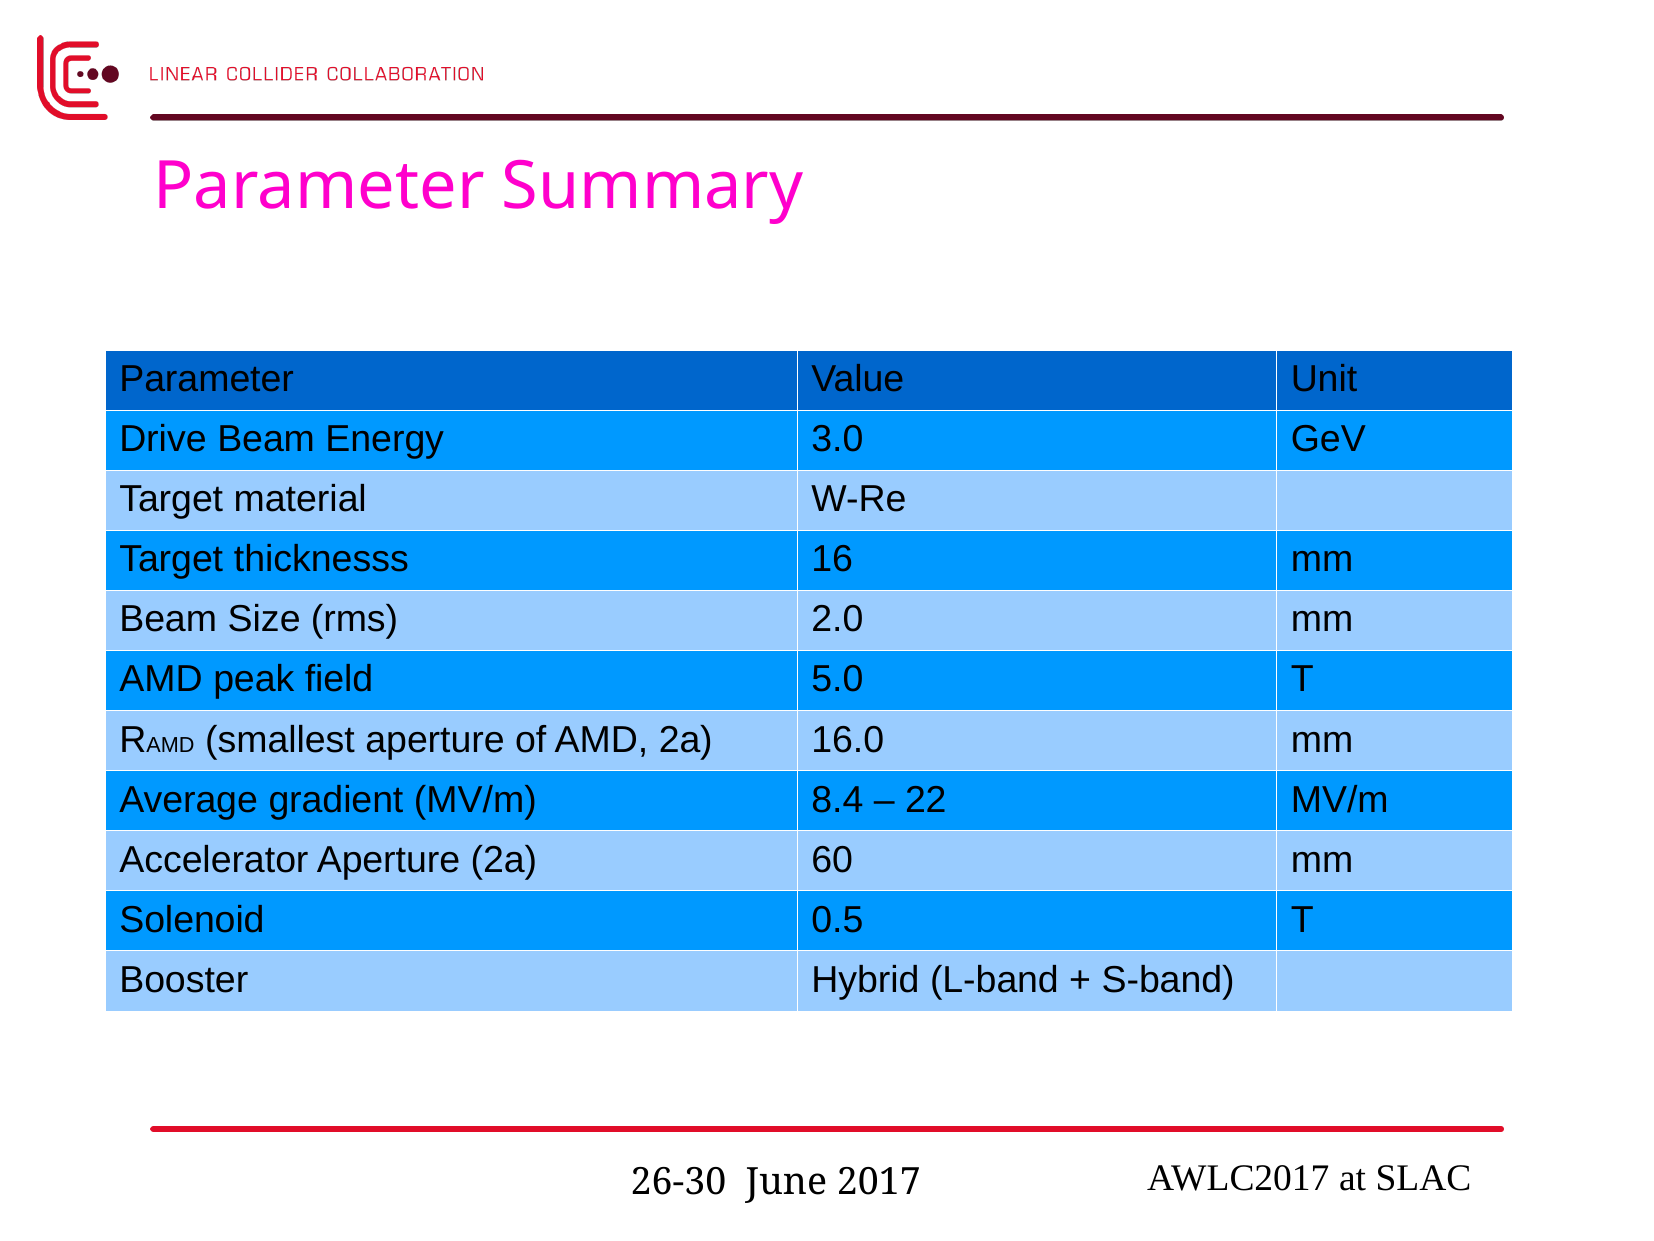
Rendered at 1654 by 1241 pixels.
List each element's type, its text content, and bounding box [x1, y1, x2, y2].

table_cell Beam Size (rms) [106, 591, 797, 650]
table_cell RAMD (smallest aperture of AMD, 2a) [106, 711, 797, 770]
table_cell [1277, 951, 1512, 1011]
table_cell T [1277, 891, 1512, 950]
table_cell 5.0 [798, 651, 1276, 710]
table_cell 0.5 [798, 891, 1276, 950]
table_cell 8.4 – 22 [798, 771, 1276, 830]
table_cell mm [1277, 591, 1512, 650]
table_cell W-Re [798, 471, 1276, 530]
table_header Unit [1277, 351, 1512, 410]
table_cell Hybrid (L-band + S-band) [798, 951, 1276, 1011]
table_cell 2.0 [798, 591, 1276, 650]
table_cell 60 [798, 831, 1276, 890]
table_cell 16.0 [798, 711, 1276, 770]
table_cell [1277, 471, 1512, 530]
table_cell Average gradient (MV/m) [106, 771, 797, 830]
table_cell GeV [1277, 411, 1512, 470]
picture [37, 35, 1504, 350]
table_cell Drive Beam Energy [106, 411, 797, 470]
table_cell Target thicknesss [106, 531, 797, 590]
table_cell 16 [798, 531, 1276, 590]
title Parameter Summary [153, 64, 1542, 302]
table_header Parameter [106, 351, 797, 410]
table_cell mm [1277, 711, 1512, 770]
table_cell T [1277, 651, 1512, 710]
table_cell MV/m [1277, 771, 1512, 830]
table_cell Booster [106, 951, 797, 1011]
table_cell 3.0 [798, 411, 1276, 470]
picture [150, 1012, 1504, 1132]
table_cell mm [1277, 531, 1512, 590]
table_cell Solenoid [106, 891, 797, 950]
table_cell Target material [106, 471, 797, 530]
table_cell mm [1277, 831, 1512, 890]
table_header Value [798, 351, 1276, 410]
table_cell AMD peak field [106, 651, 797, 710]
table_cell Accelerator Aperture (2a) [106, 831, 797, 890]
